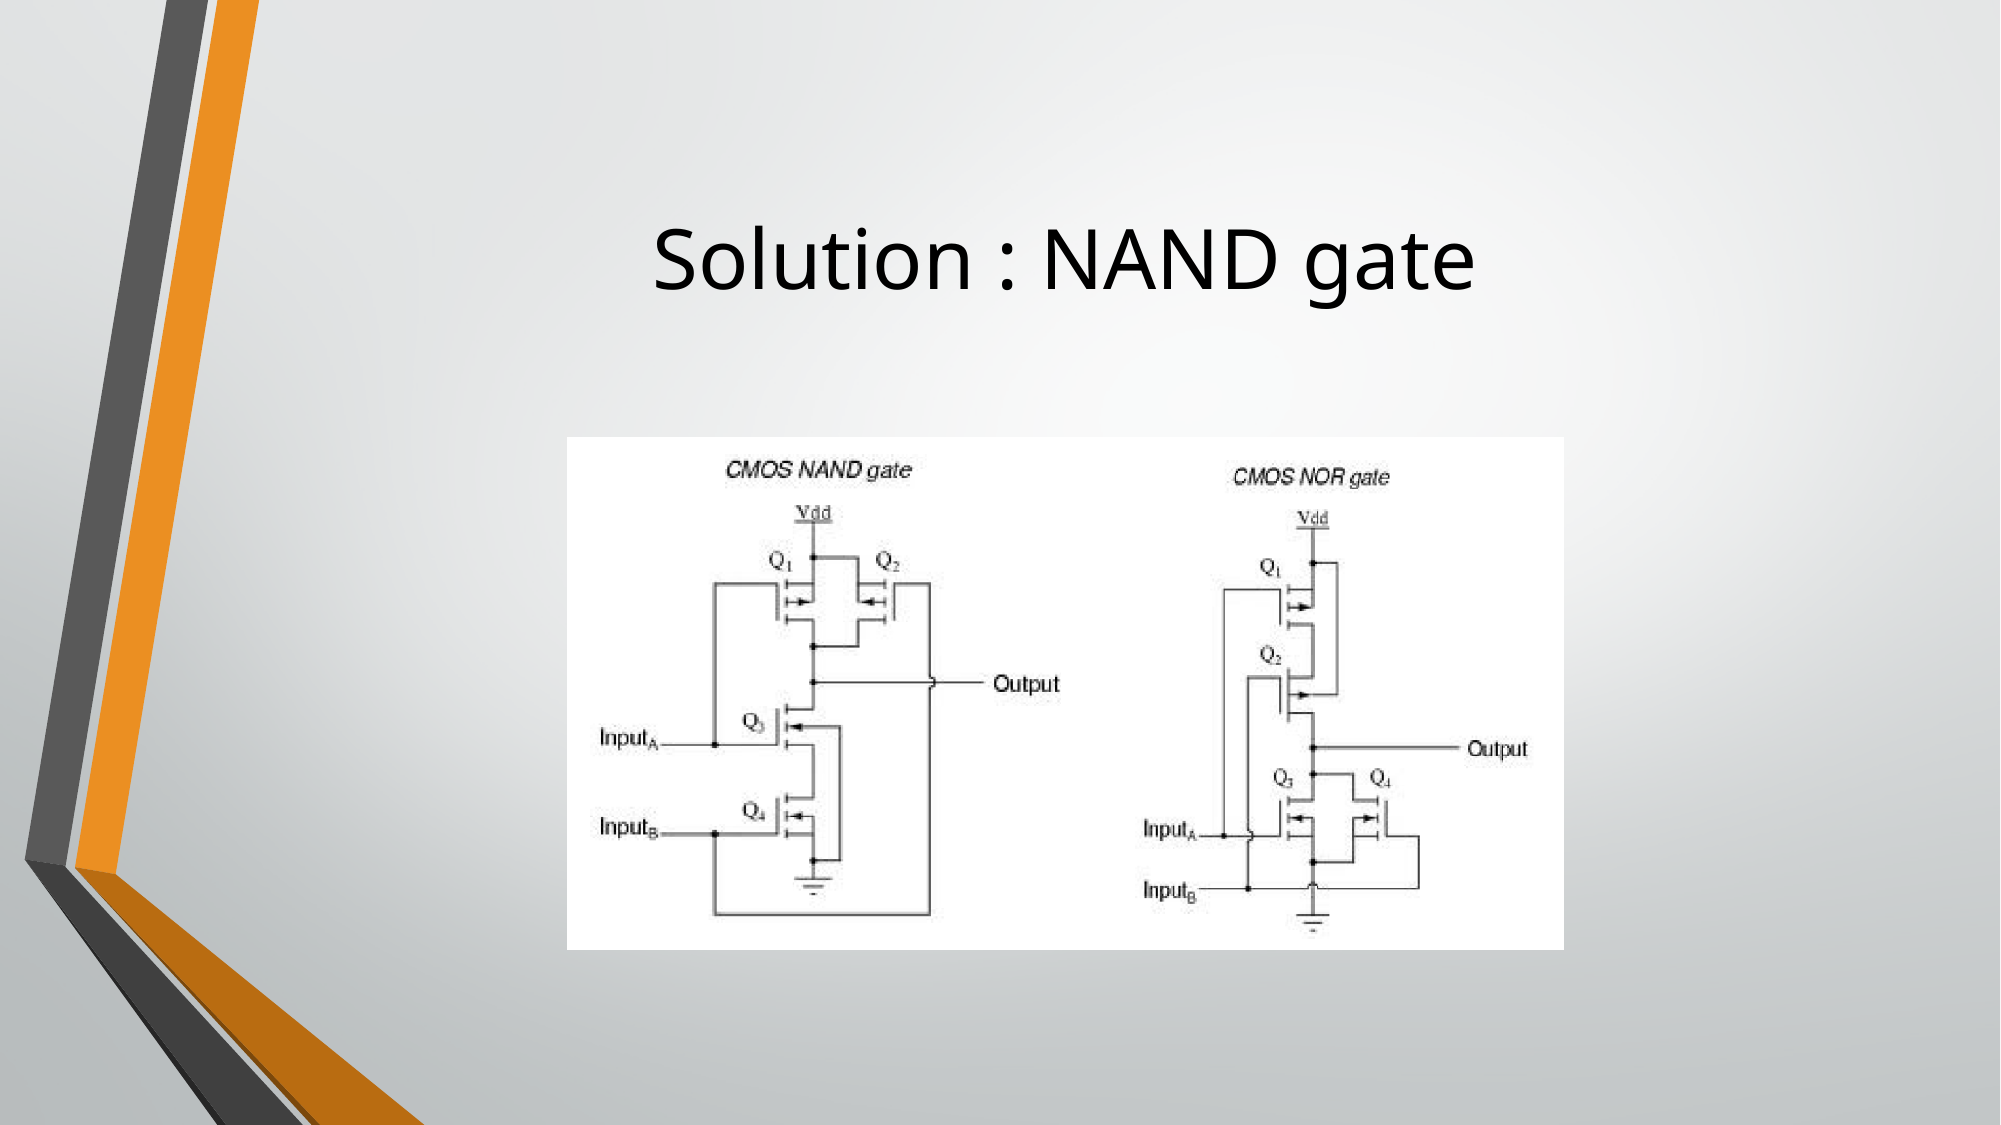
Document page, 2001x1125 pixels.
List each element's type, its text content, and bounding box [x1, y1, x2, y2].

title Solution : NAND gate [243, 112, 1887, 400]
picture [567, 437, 1564, 950]
